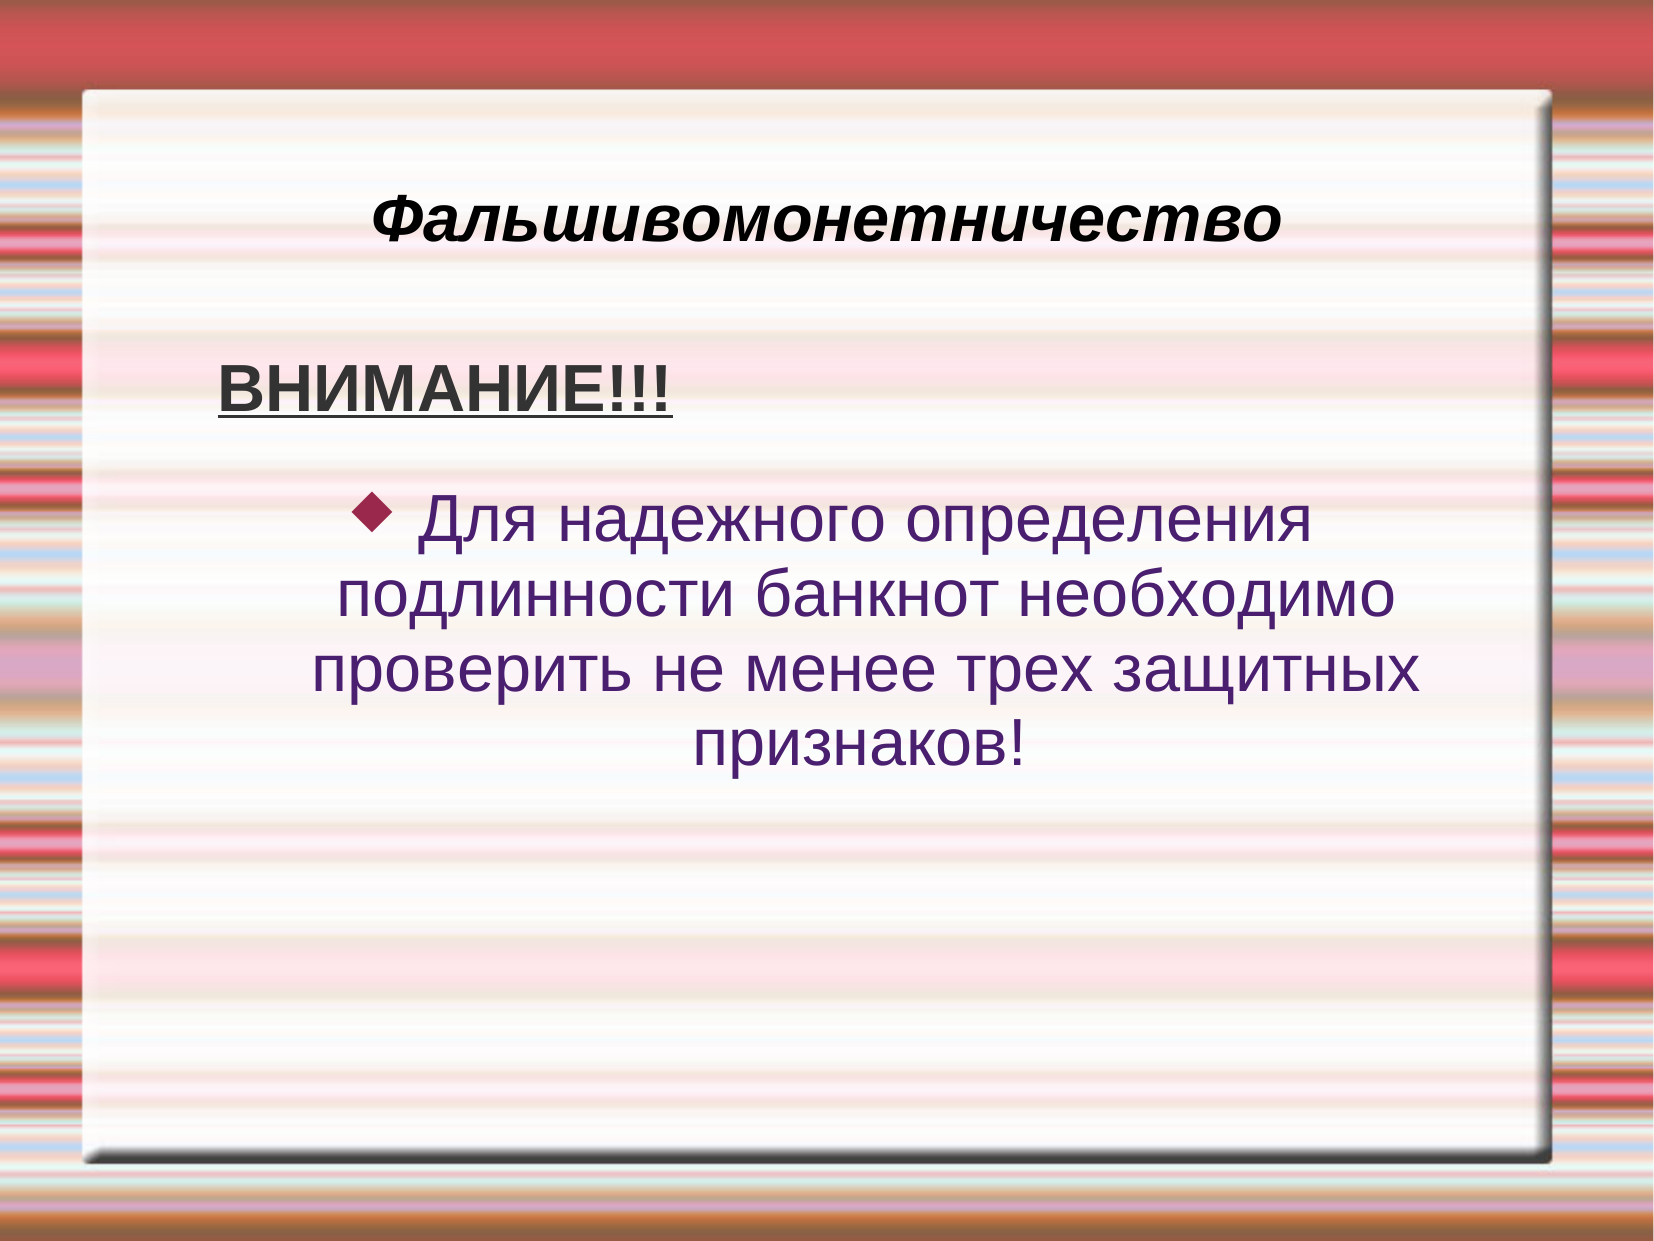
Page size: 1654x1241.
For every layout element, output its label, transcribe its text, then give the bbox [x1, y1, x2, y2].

picture [0, 0, 1654, 1241]
list ВНИМАНИЕ!!! Для надежного определения подлинности банкнот необходимо проверить не менее трех защитных признаков! [134, 350, 1516, 1132]
title Фальшивомонетничество [121, 114, 1534, 322]
